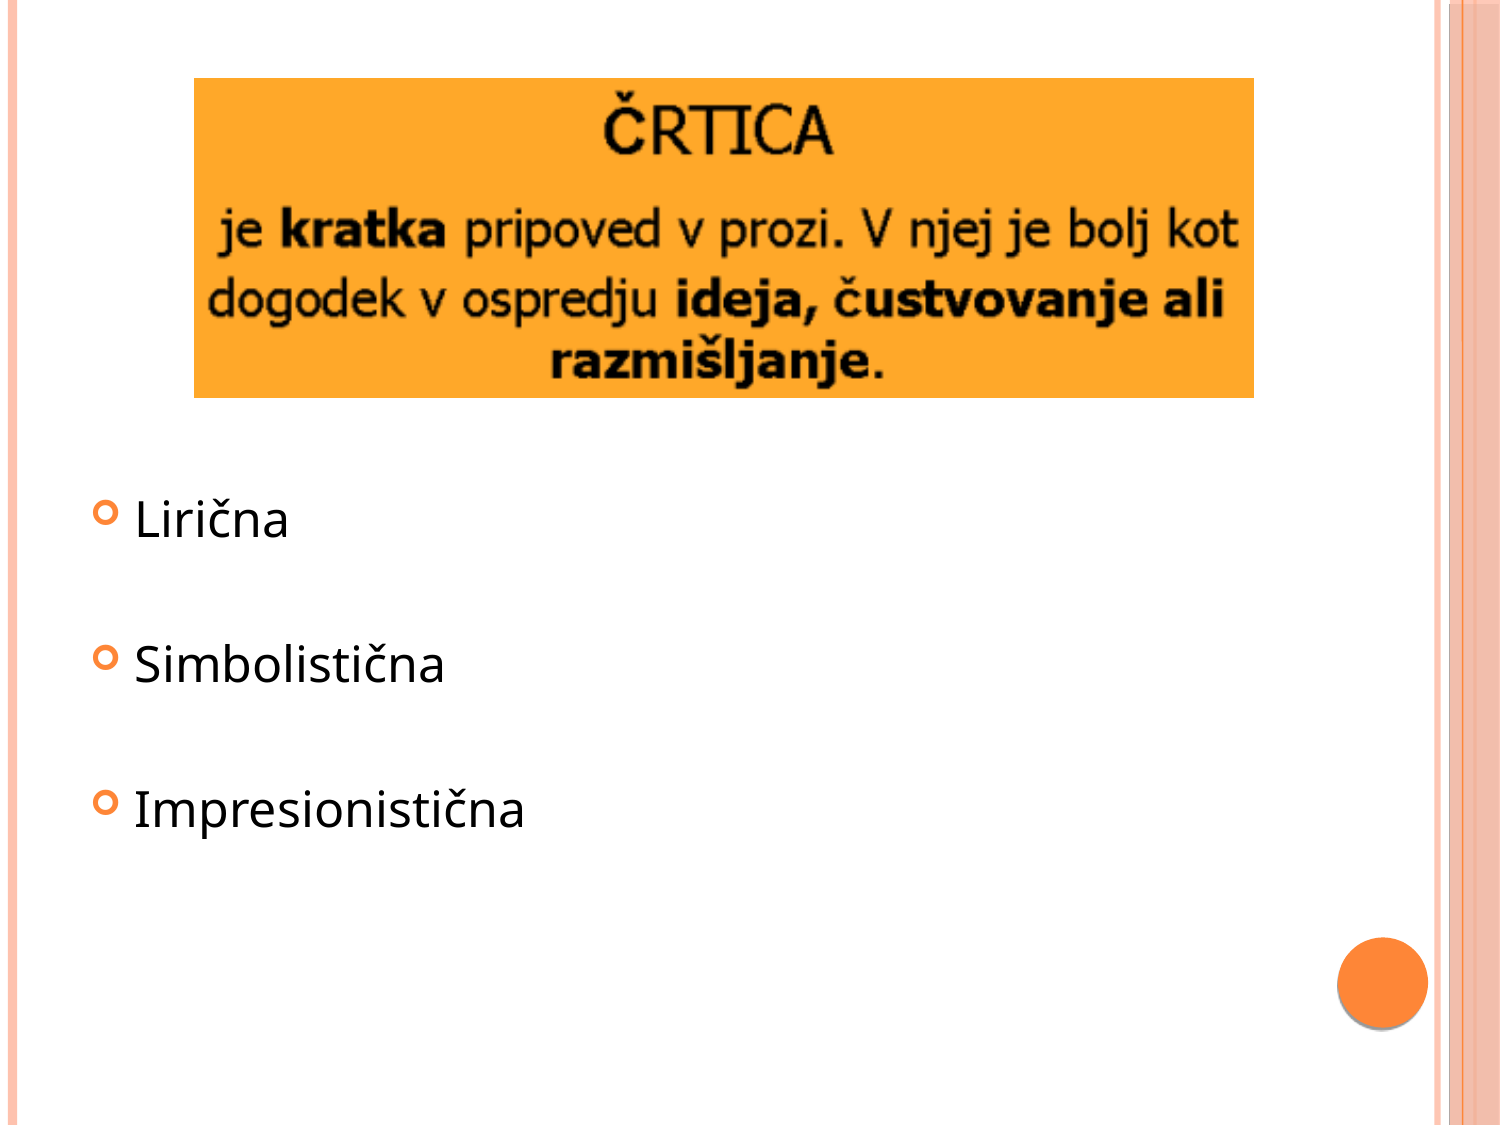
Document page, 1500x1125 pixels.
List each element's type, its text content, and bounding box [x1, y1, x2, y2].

list Lirična Simbolistična Impresionistična [75, 262, 1300, 1062]
picture [194, 78, 1254, 398]
